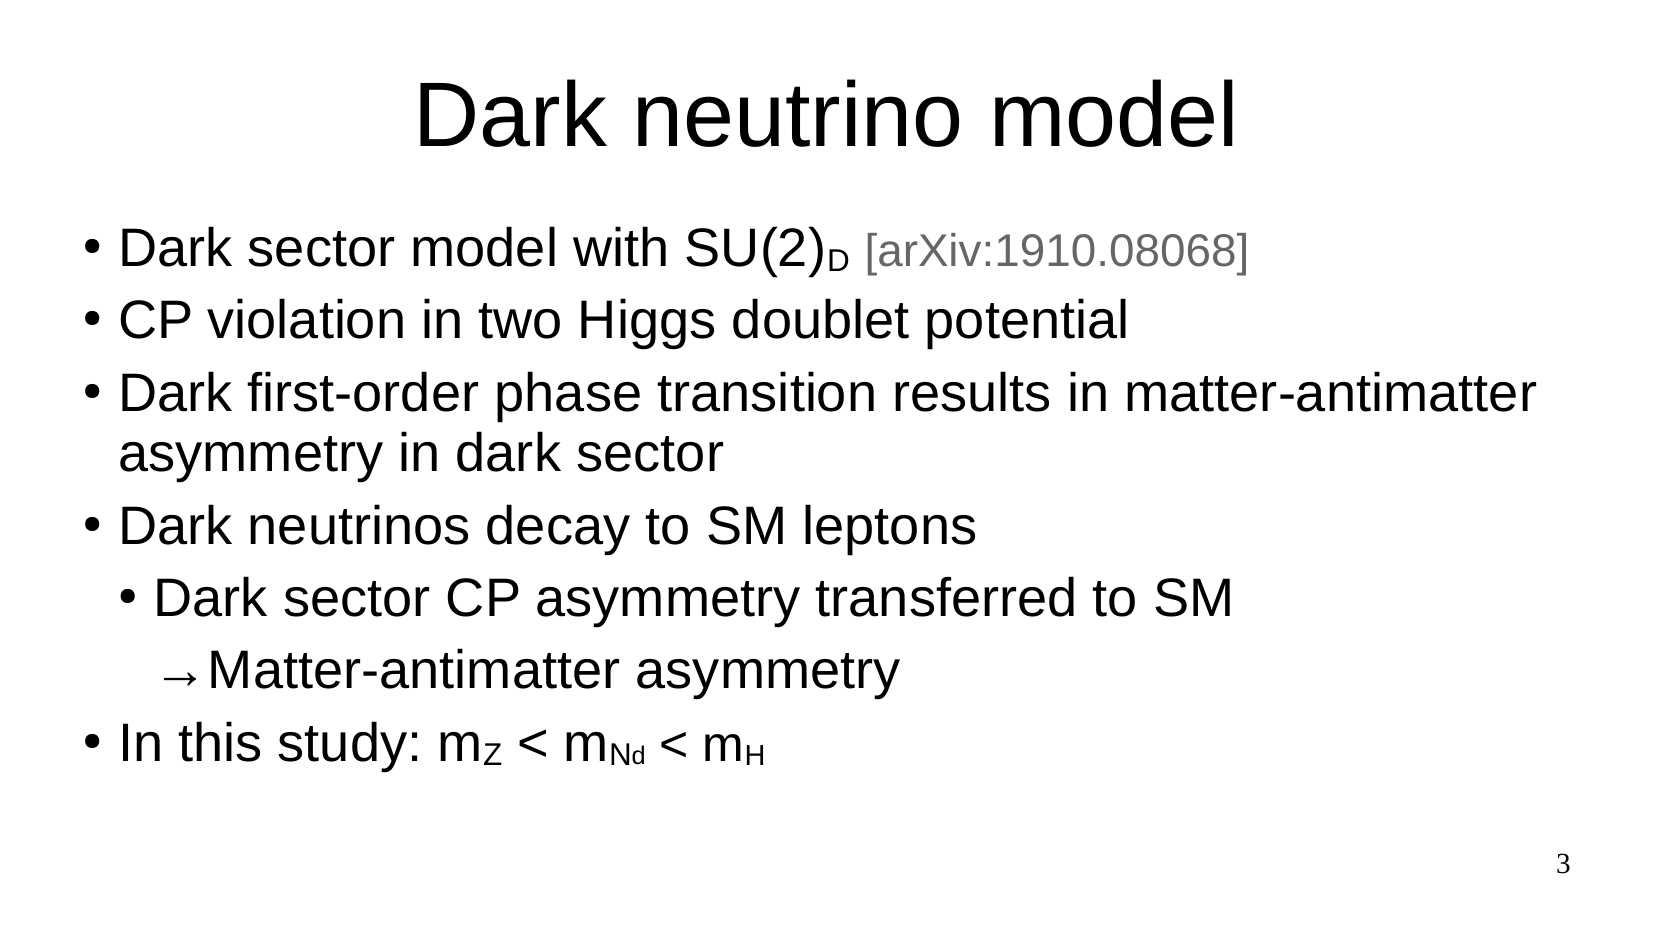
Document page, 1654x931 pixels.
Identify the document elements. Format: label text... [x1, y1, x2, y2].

title Dark neutrino model [82, 37, 1571, 193]
subtitle Dark sector model with SU(2)D [arXiv:1910.08068] CP violation in two Higgs doublet potential Dark first-order phase transition results in matter-antimatter asymmetry in dark sector Dark neutrinos decay to SM leptons Dark sector CP asymmetry transferred to SM →Matter-antimatter asymmetry In this study: mZ < mNd < mH [82, 217, 1571, 846]
